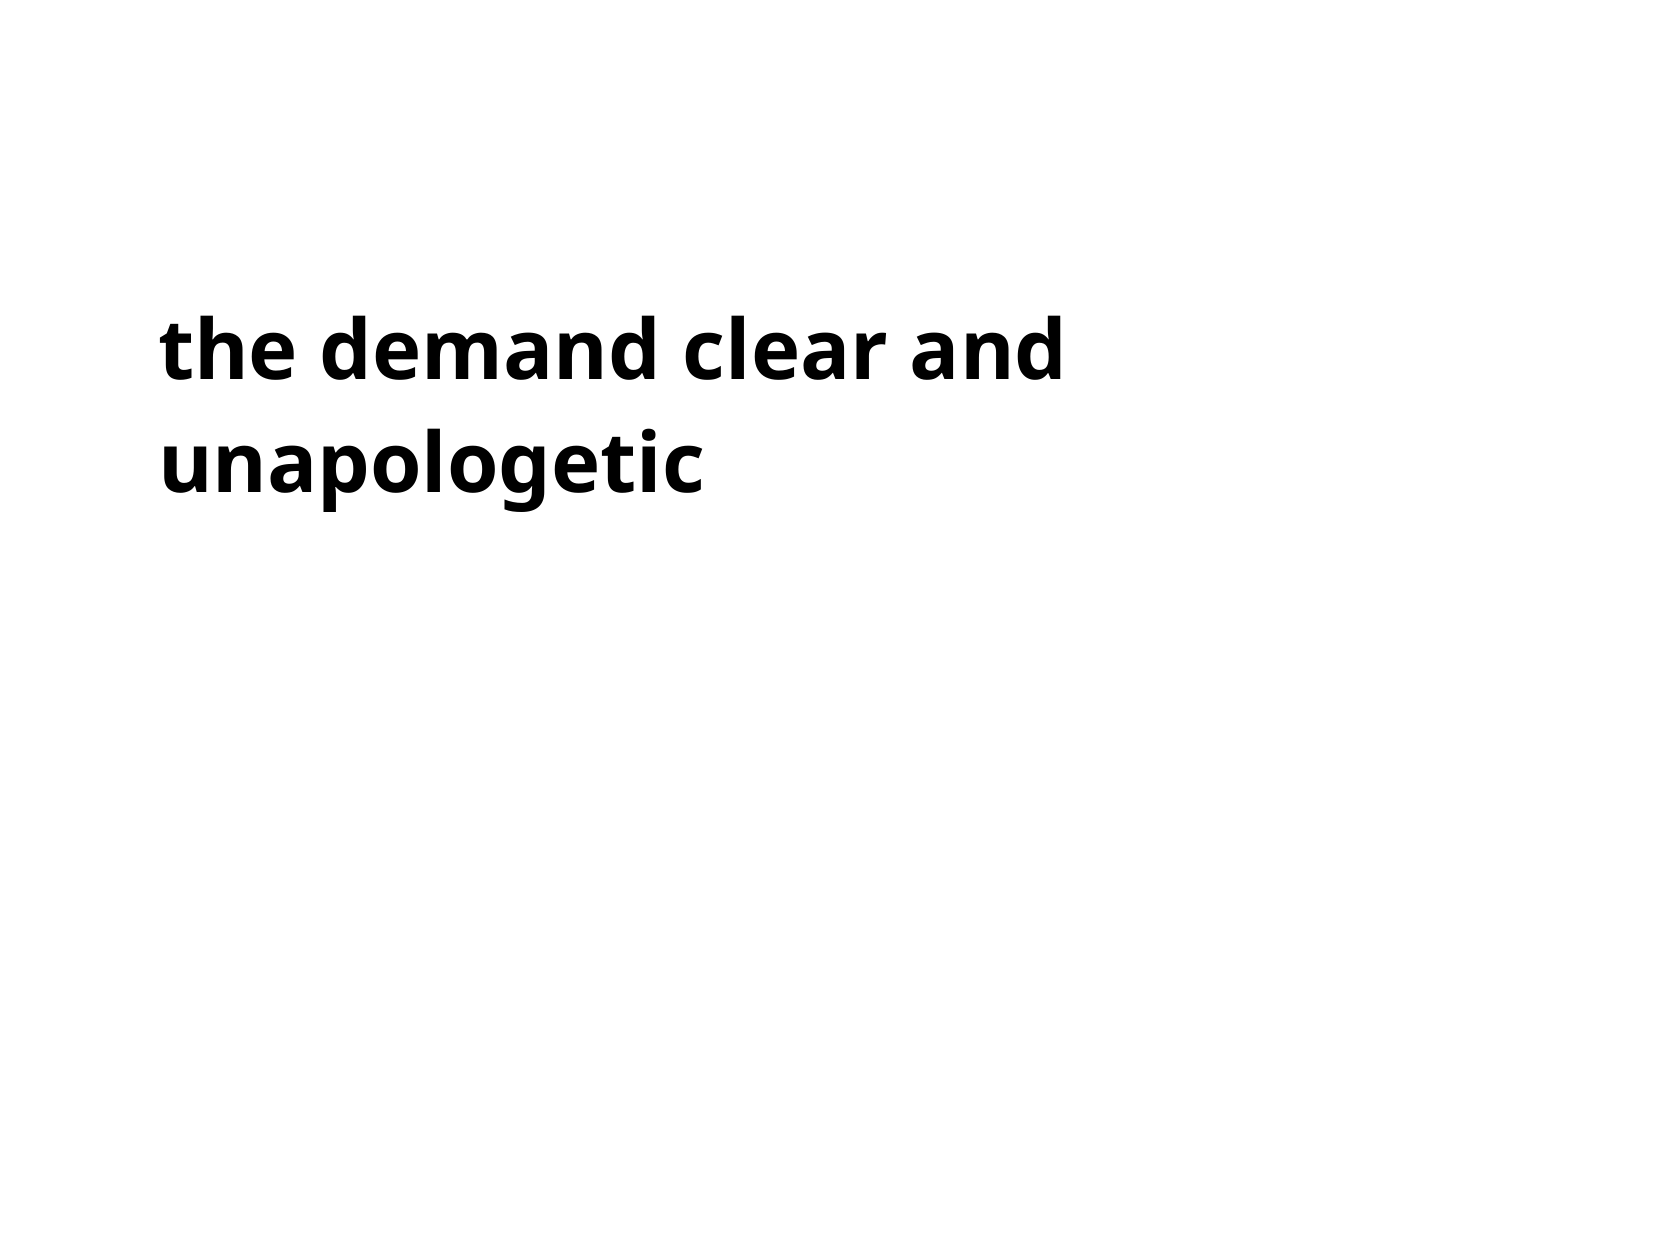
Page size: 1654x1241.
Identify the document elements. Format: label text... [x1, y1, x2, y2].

list the demand clear and unapologetic [87, 290, 1560, 1170]
